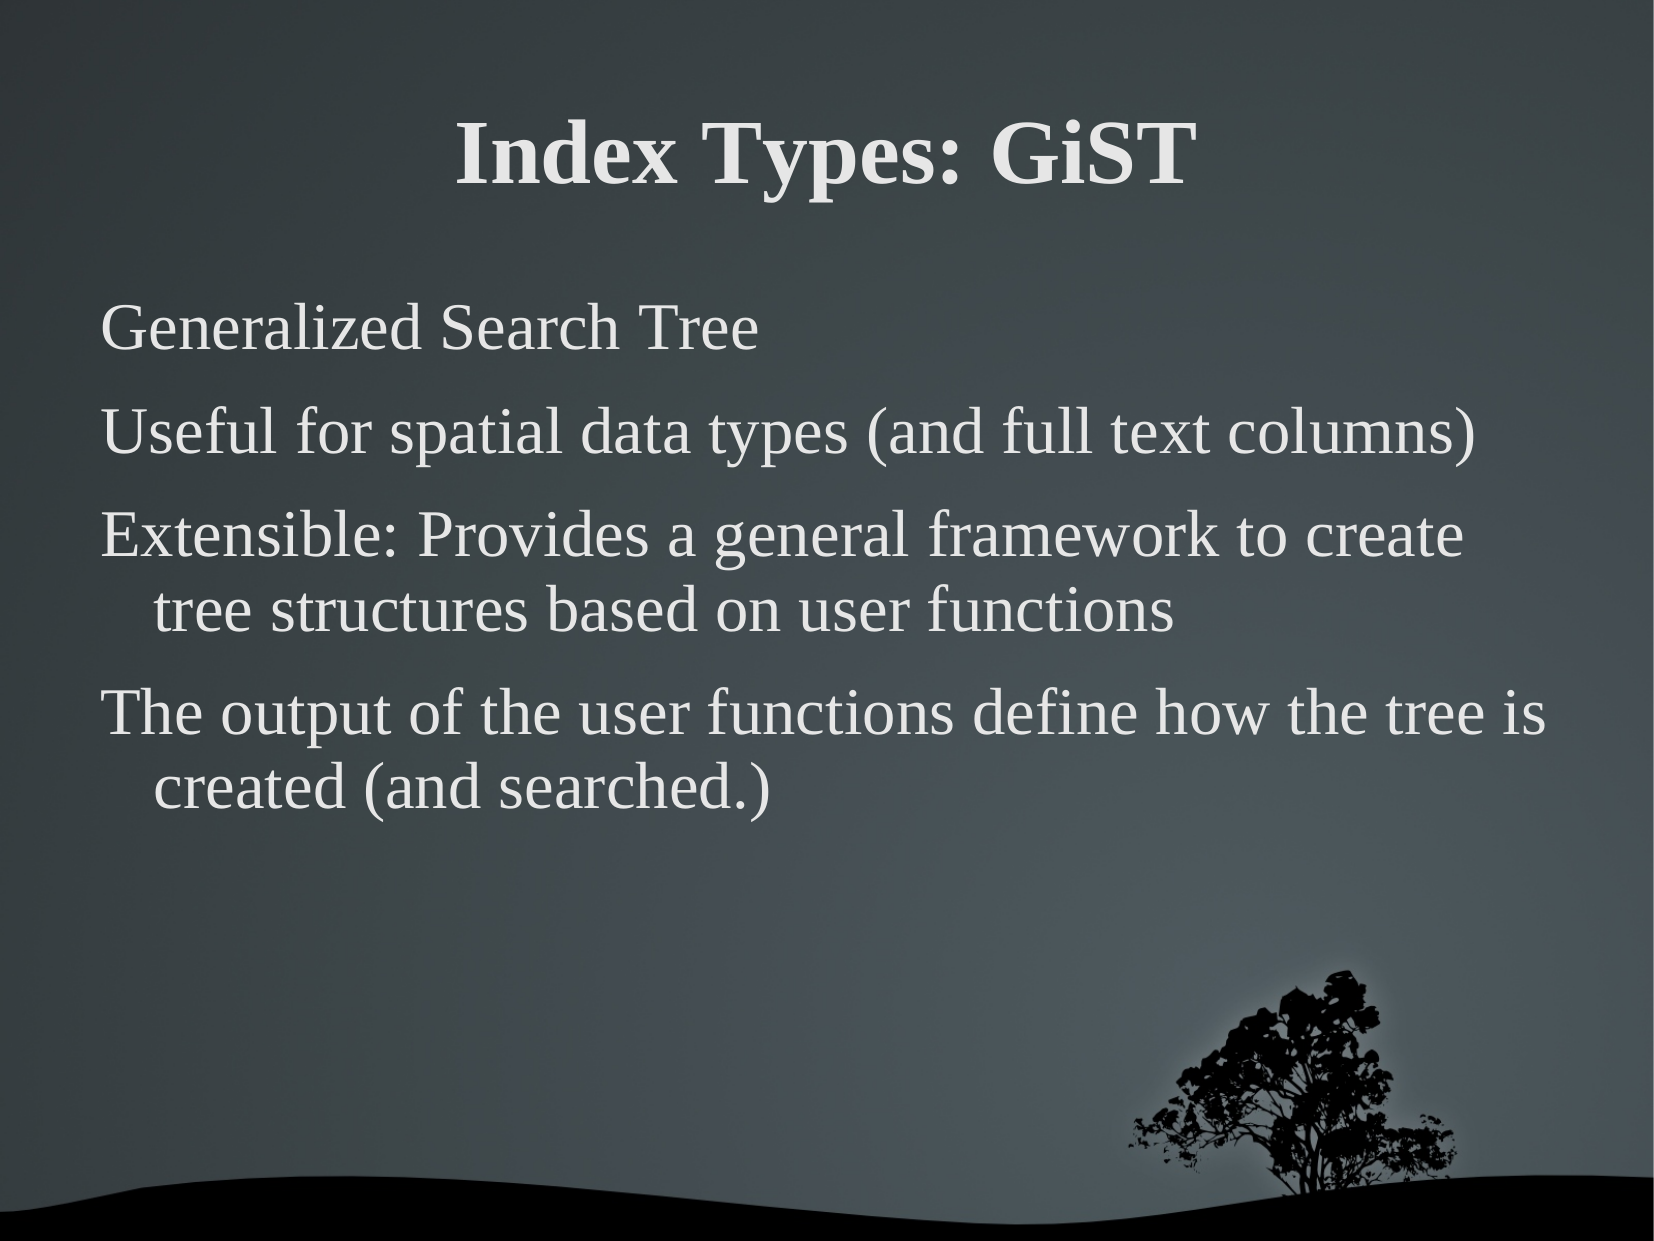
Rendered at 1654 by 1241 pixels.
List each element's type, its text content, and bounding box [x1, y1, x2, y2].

list Generalized Search Tree Useful for spatial data types (and full text columns) Extensible: Provides a general framework to create tree structures based on user functions The output of the user functions define how the tree is created (and searched.) [82, 290, 1571, 1094]
title Index Types: GiST [82, 56, 1571, 250]
picture [0, 0, 1654, 1241]
